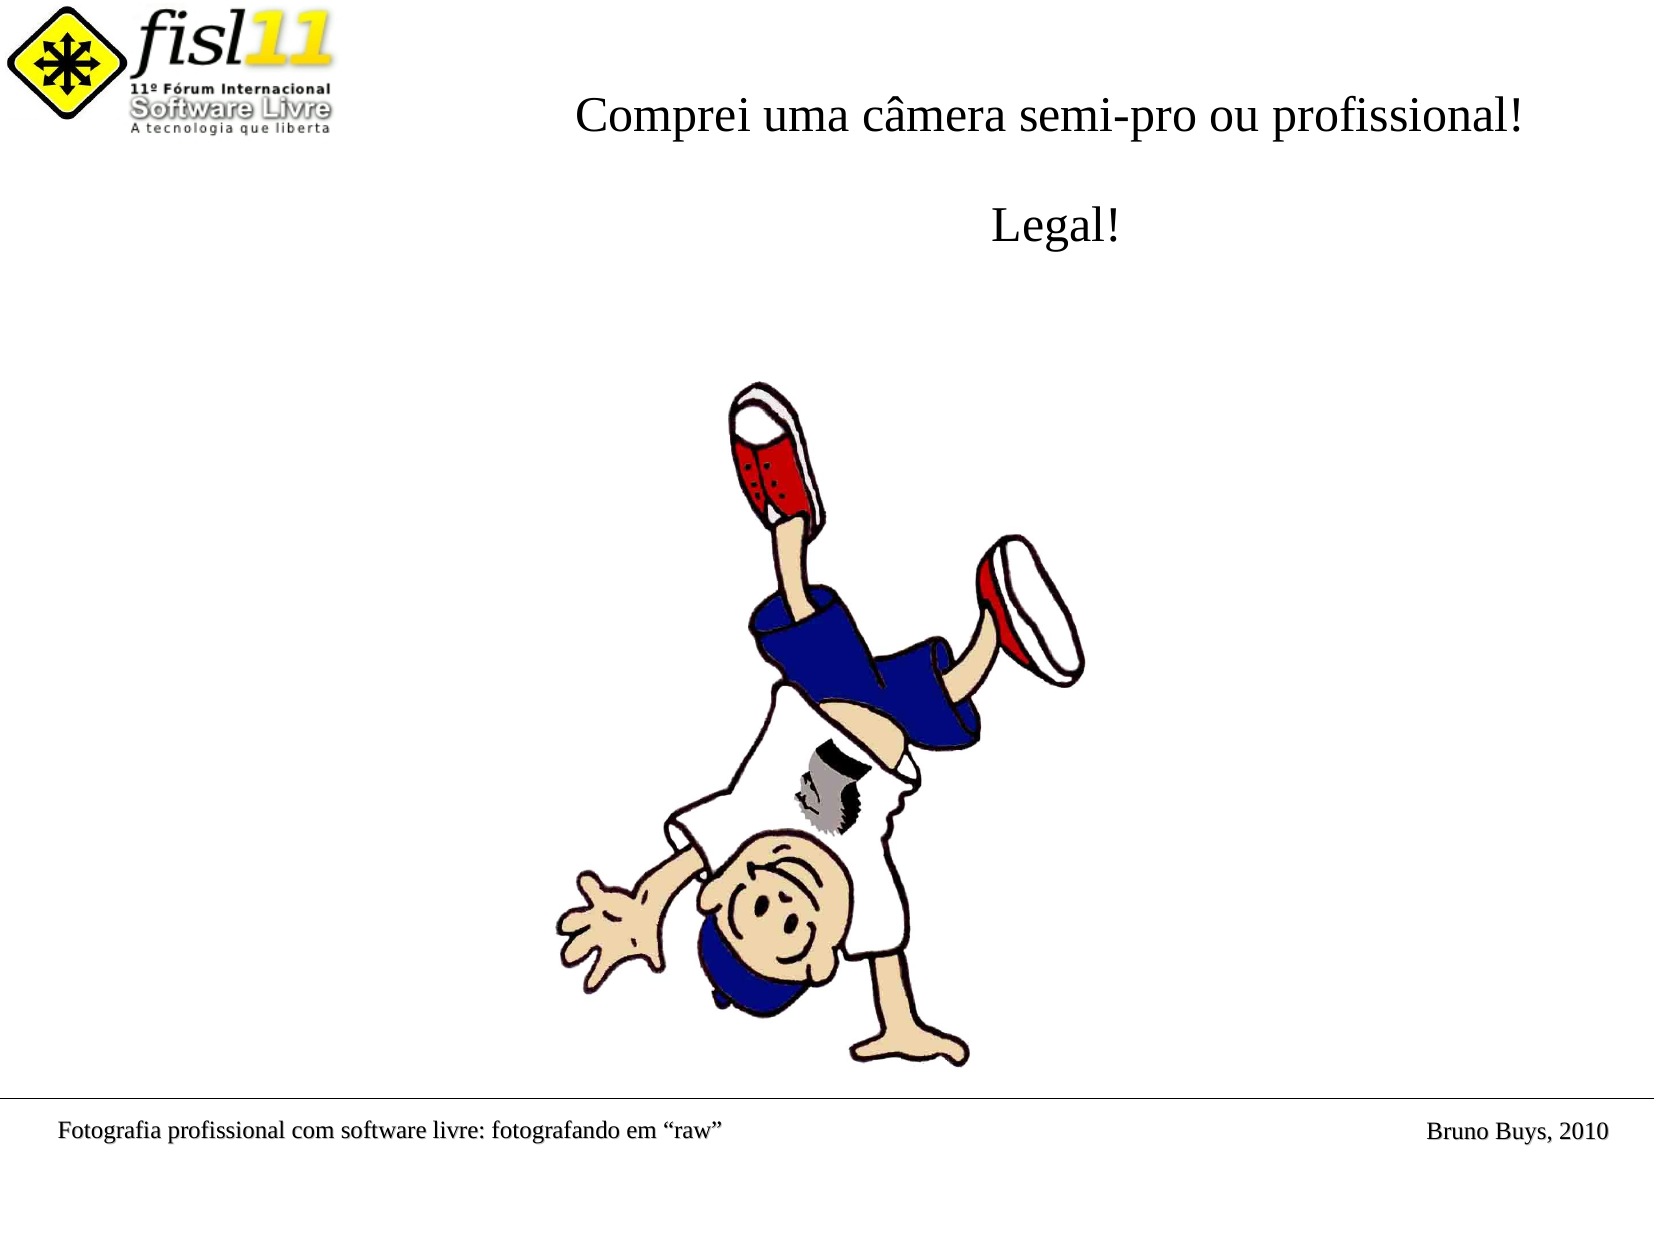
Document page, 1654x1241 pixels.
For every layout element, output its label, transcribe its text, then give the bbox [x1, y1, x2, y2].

text_box Fotografia profissional com software livre: fotografando em “raw” [42, 1108, 739, 1152]
picture [5, 3, 343, 148]
picture [549, 354, 1111, 1093]
text_box Comprei uma câmera semi-pro ou profissional! Legal! [561, 79, 1554, 260]
text_box Bruno Buys, 2010 [1411, 1110, 1625, 1153]
